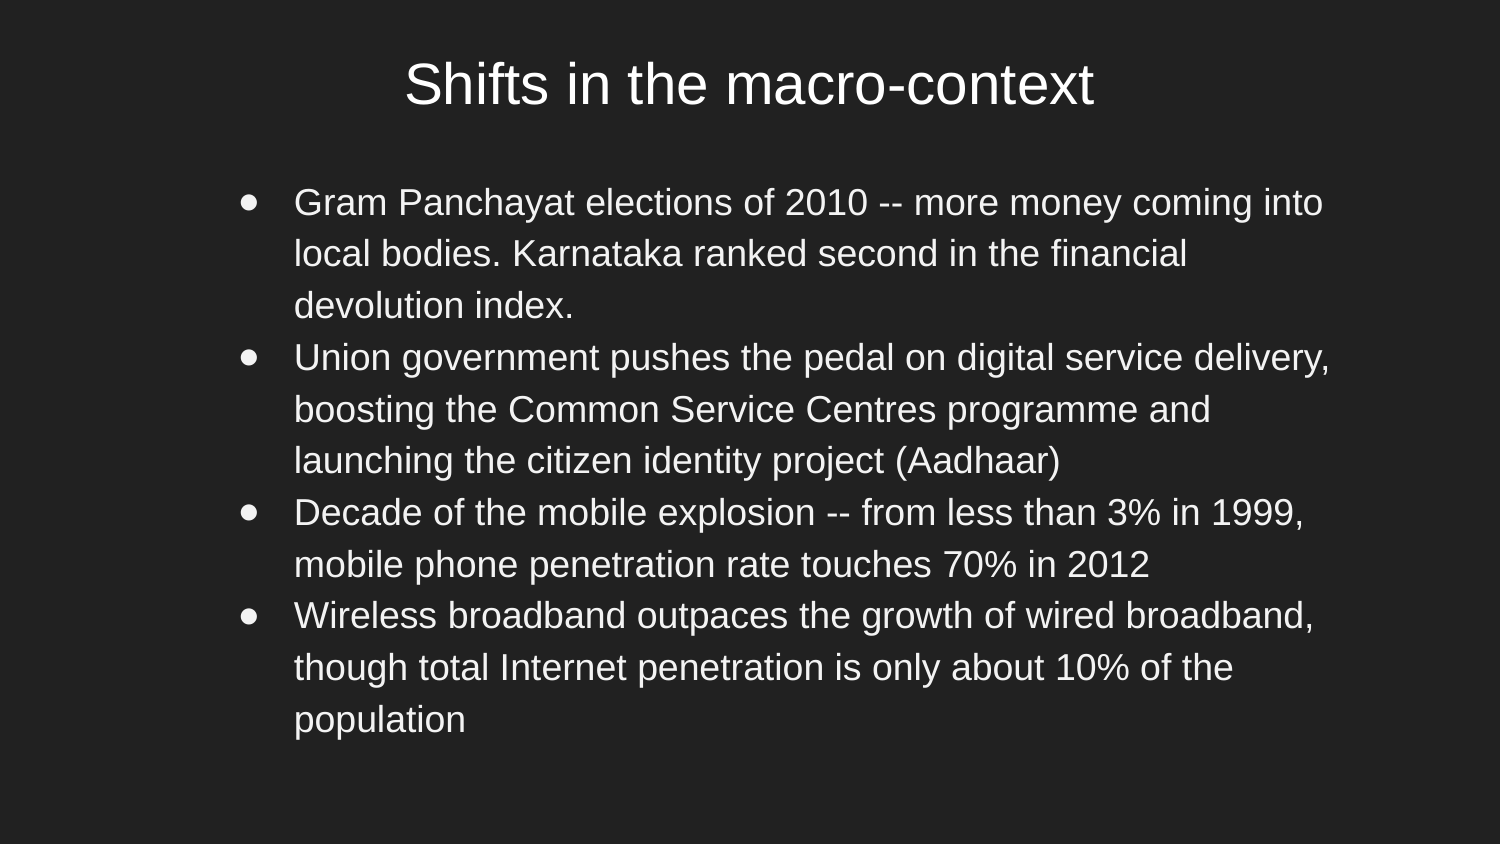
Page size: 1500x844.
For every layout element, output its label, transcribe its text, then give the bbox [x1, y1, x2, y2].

list Gram Panchayat elections of 2010 -- more money coming into local bodies. Karnataka ranked second in the financial devolution index. Union government pushes the pedal on digital service delivery, boosting the Common Service Centres programme and launching the citizen identity project (Aadhaar) Decade of the mobile explosion -- from less than 3% in 1999, mobile phone penetration rate touches 70% in 2012 Wireless broadband outpaces the growth of wired broadband, though total Internet penetration is only about 10% of the population [203, 155, 1353, 750]
title Shifts in the macro-context [51, 31, 1449, 126]
